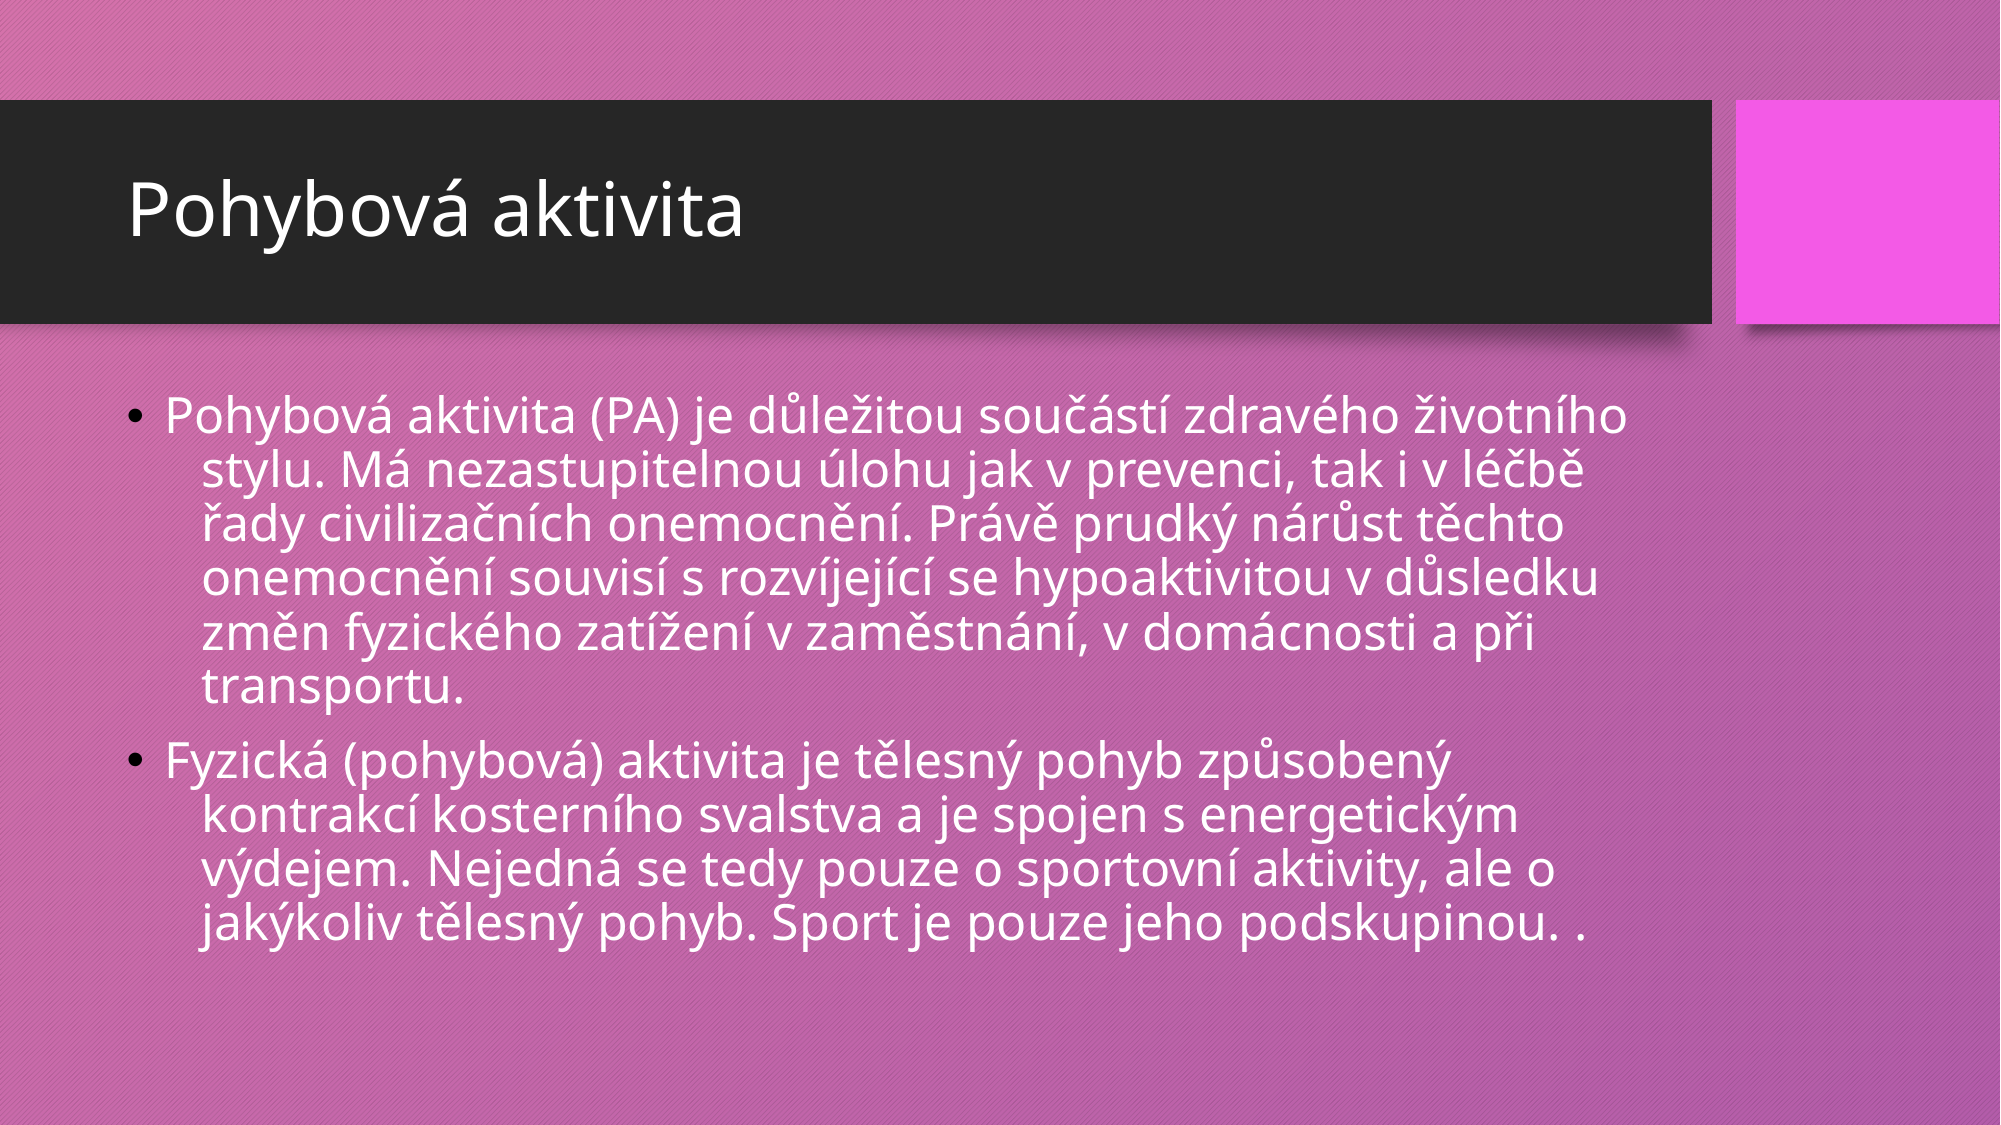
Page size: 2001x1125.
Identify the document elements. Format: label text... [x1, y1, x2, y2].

title Pohybová aktivita [111, 123, 1689, 301]
list Pohybová aktivita (PA) je důležitou součástí zdravého životního stylu. Má nezastupitelnou úlohu jak v prevenci, tak i v léčbě řady civilizačních onemocnění. Právě prudký nárůst těchto onemocnění souvisí s rozvíjející se hypoaktivitou v důsledku změn fyzického zatížení v zaměstnání, v domácnosti a při transportu. Fyzická (pohybová) aktivita je tělesný pohyb způsobený kontrakcí kosterního svalstva a je spojen s energetickým výdejem. Nejedná se tedy pouze o sportovní aktivity, ale o jakýkoliv tělesný pohyb. Sport je pouze jeho podskupinou. . [111, 383, 1689, 974]
